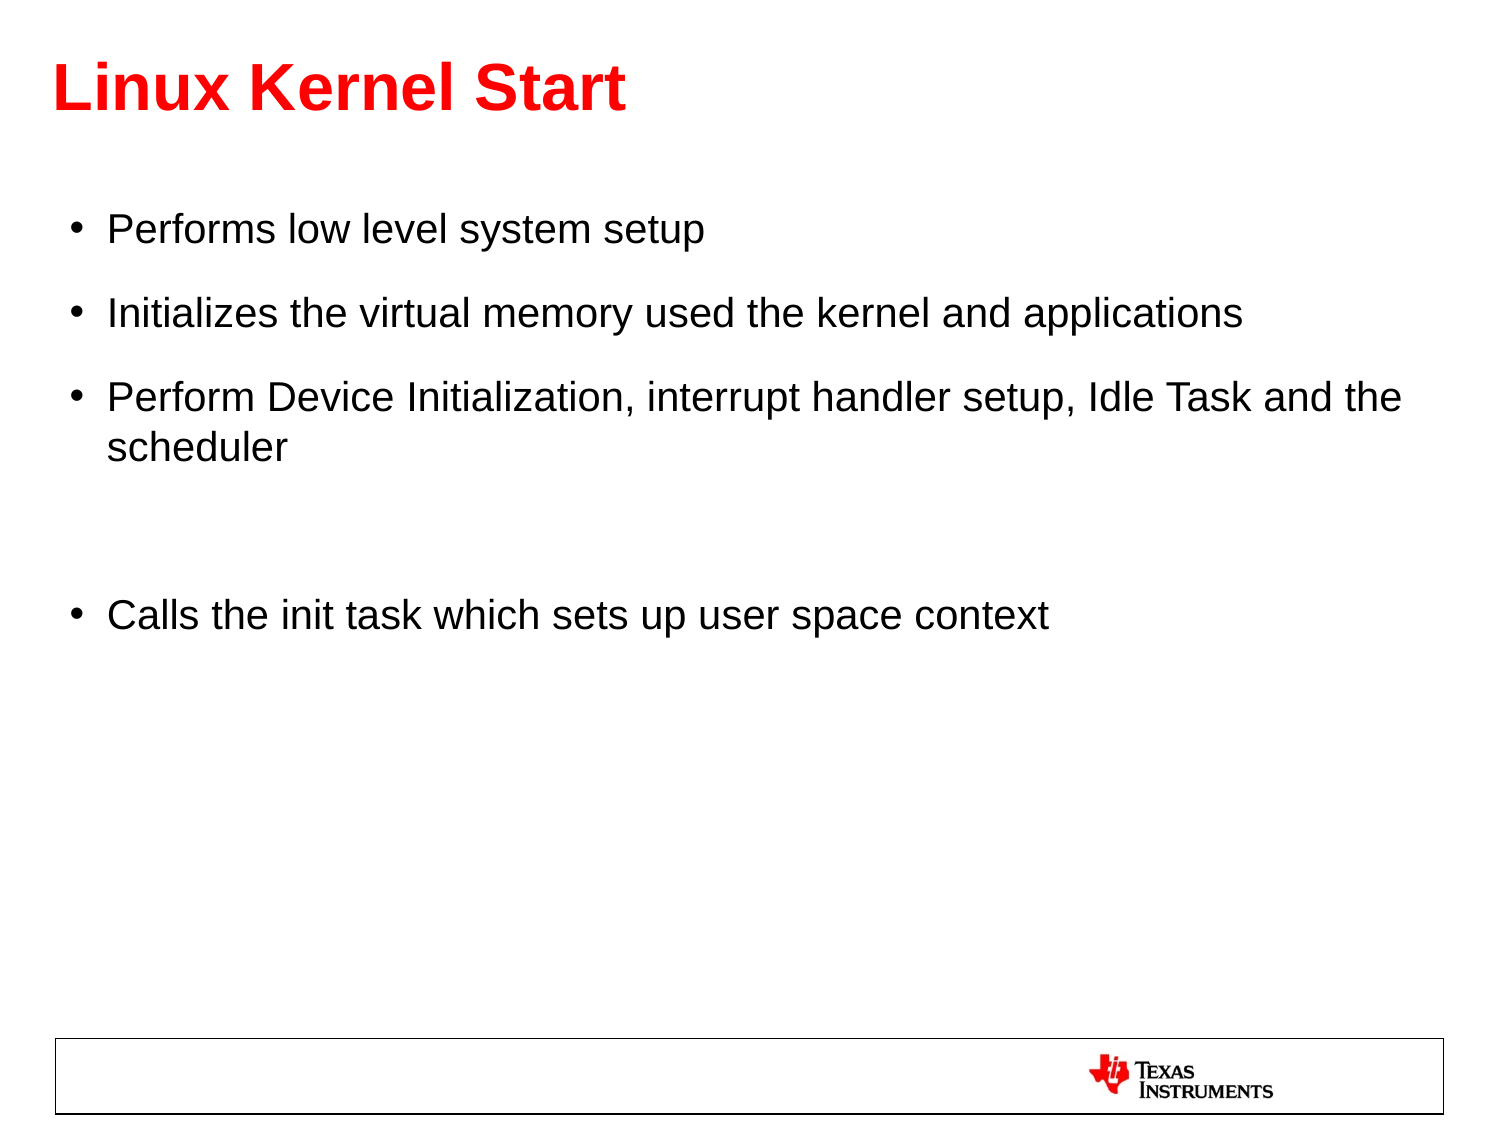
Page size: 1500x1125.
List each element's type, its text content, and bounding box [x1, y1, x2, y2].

title Linux Kernel Start [37, 23, 1426, 158]
picture [1087, 1052, 1274, 1099]
list Performs low level system setup Initializes the virtual memory used the kernel and applications Perform Device Initialization, interrupt handler setup, Idle Task and the scheduler Calls the init task which sets up user space context [54, 194, 1444, 965]
